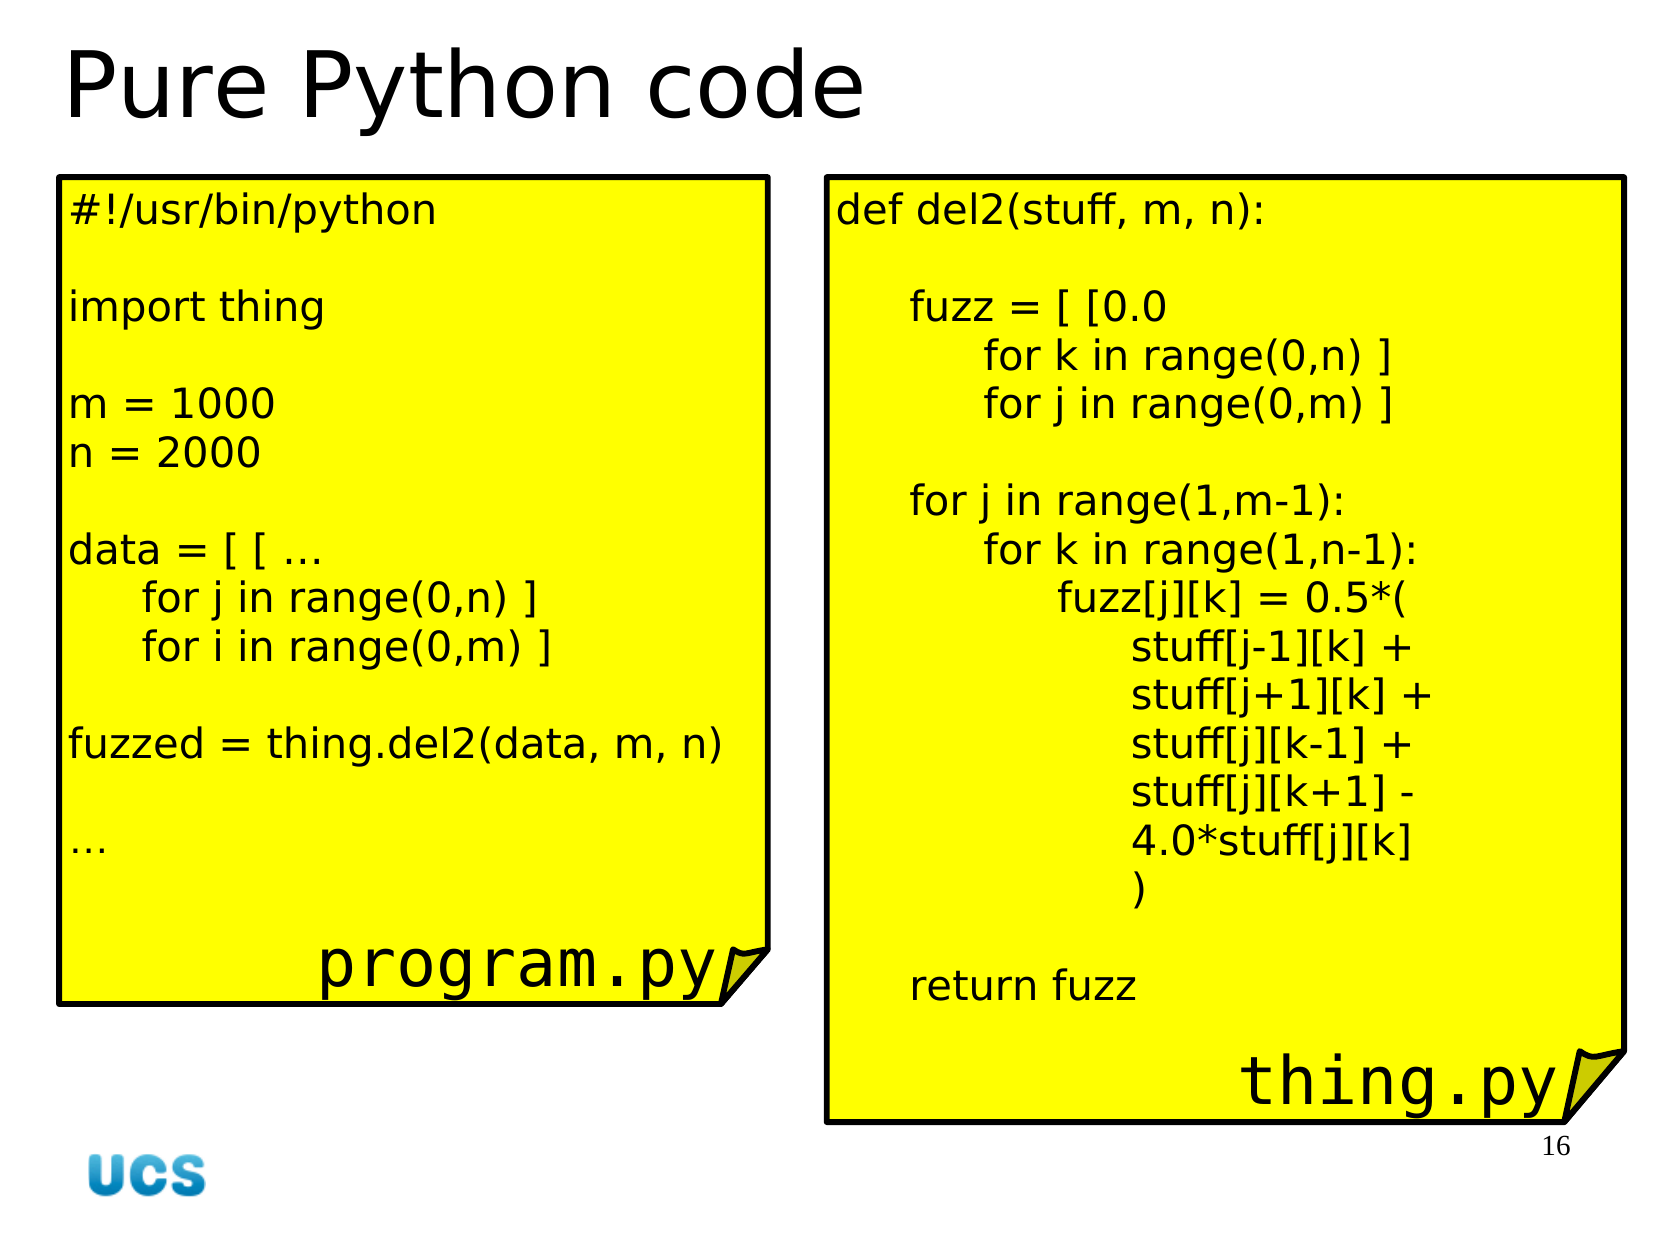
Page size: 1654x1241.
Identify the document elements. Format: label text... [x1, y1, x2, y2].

text_box def del2(stuff, m, n): fuzz = [ [0.0 for k in range(0,n) ] for j in range(0,m) ] for j in range(1,m-1): for k in range(1,n-1): fuzz[j][k] = 0.5*( stuff[j-1][k] + stuff[j+1][k] + stuff[j][k-1] + stuff[j][k+1] - 4.0*stuff[j][k] ) return fuzz [826, 177, 1625, 1123]
text_box Pure Python code [59, 29, 872, 143]
text_box #!/usr/bin/python import thing m = 1000 n = 2000 data = [ [ … for j in range(0,n) ] for i in range(0,m) ] fuzzed = thing.del2(data, m, n) … [59, 177, 768, 1004]
text_box program.py [312, 921, 722, 1006]
picture [88, 1153, 206, 1198]
text_box thing.py [1234, 1039, 1563, 1124]
